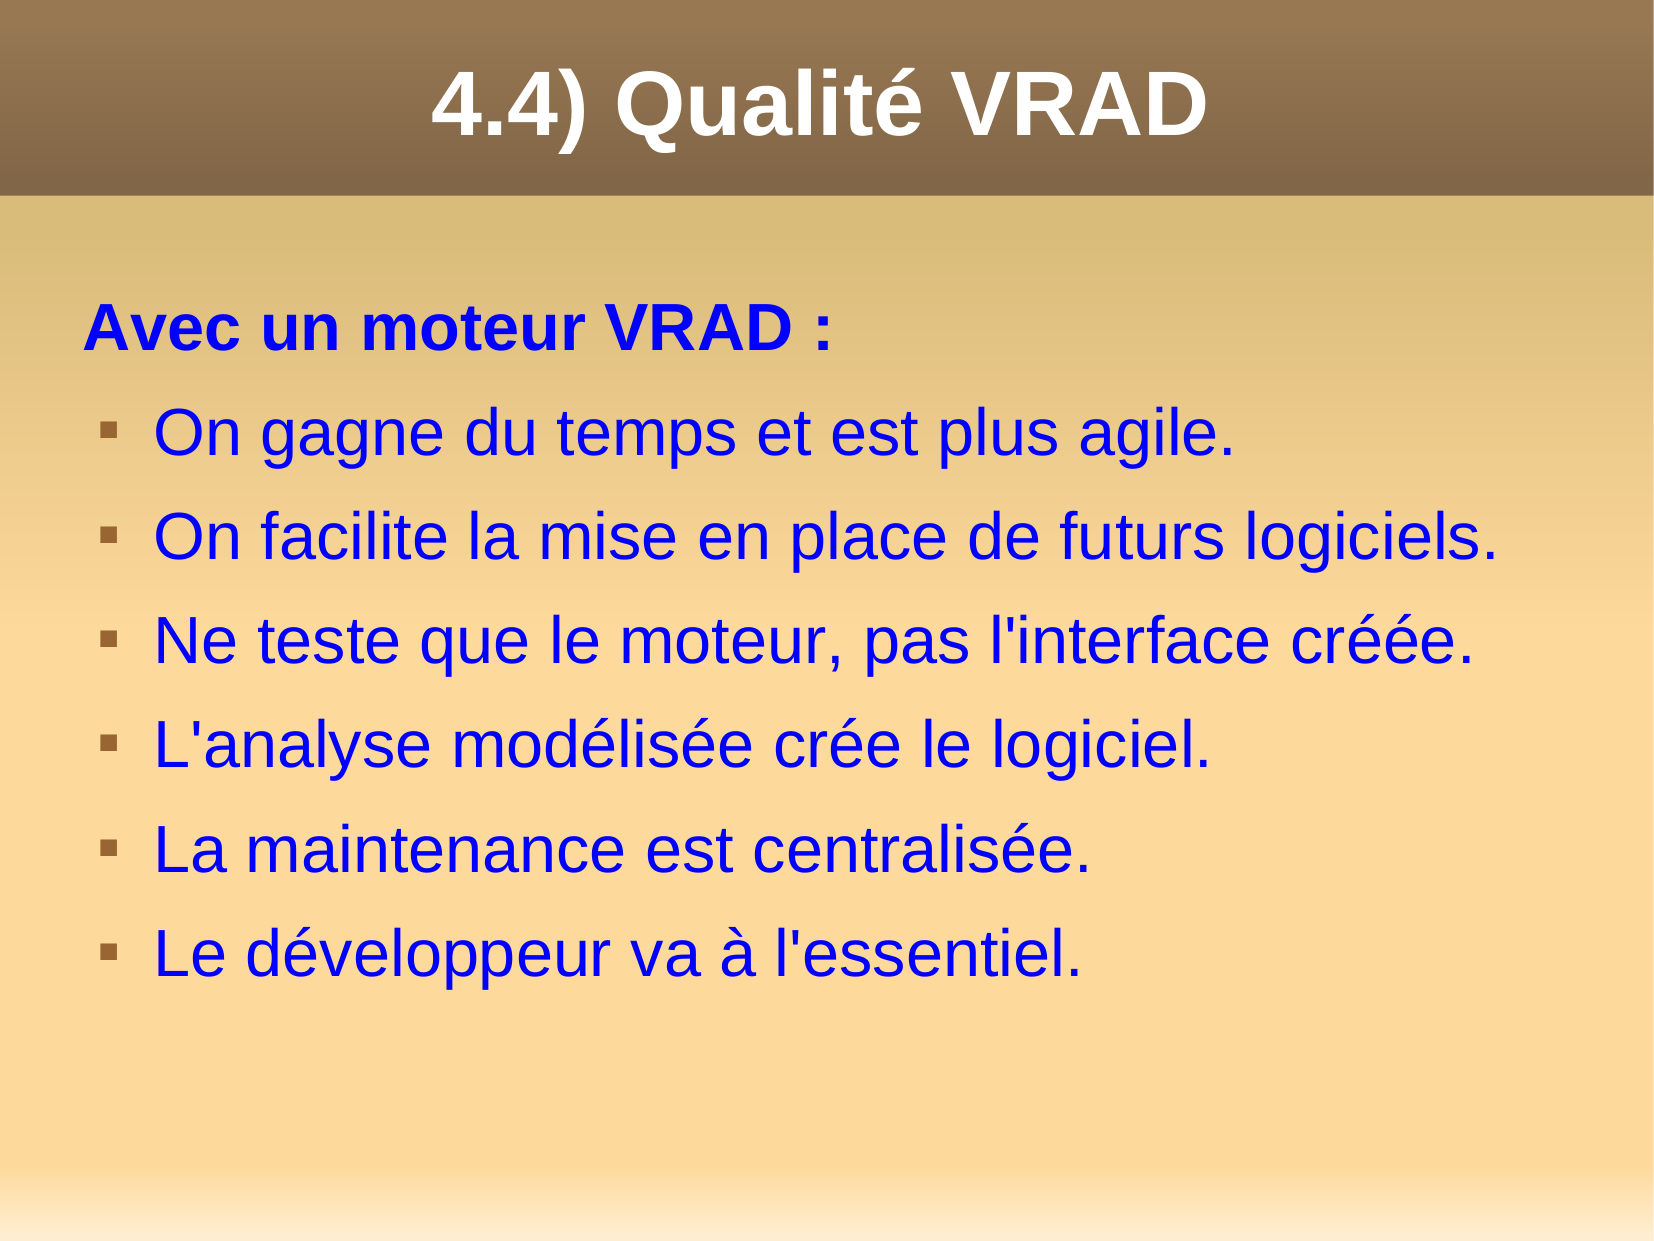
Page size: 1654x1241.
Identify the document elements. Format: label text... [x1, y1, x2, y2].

picture [0, 0, 1654, 1241]
title 4.4) Qualité VRAD [76, 7, 1565, 200]
list Avec un moteur VRAD : On gagne du temps et est plus agile. On facilite la mise en place de futurs logiciels. Ne teste que le moteur, pas l'interface créée. L'analyse modélisée crée le logiciel. La maintenance est centralisée. Le développeur va à l'essentiel. [82, 290, 1571, 1094]
